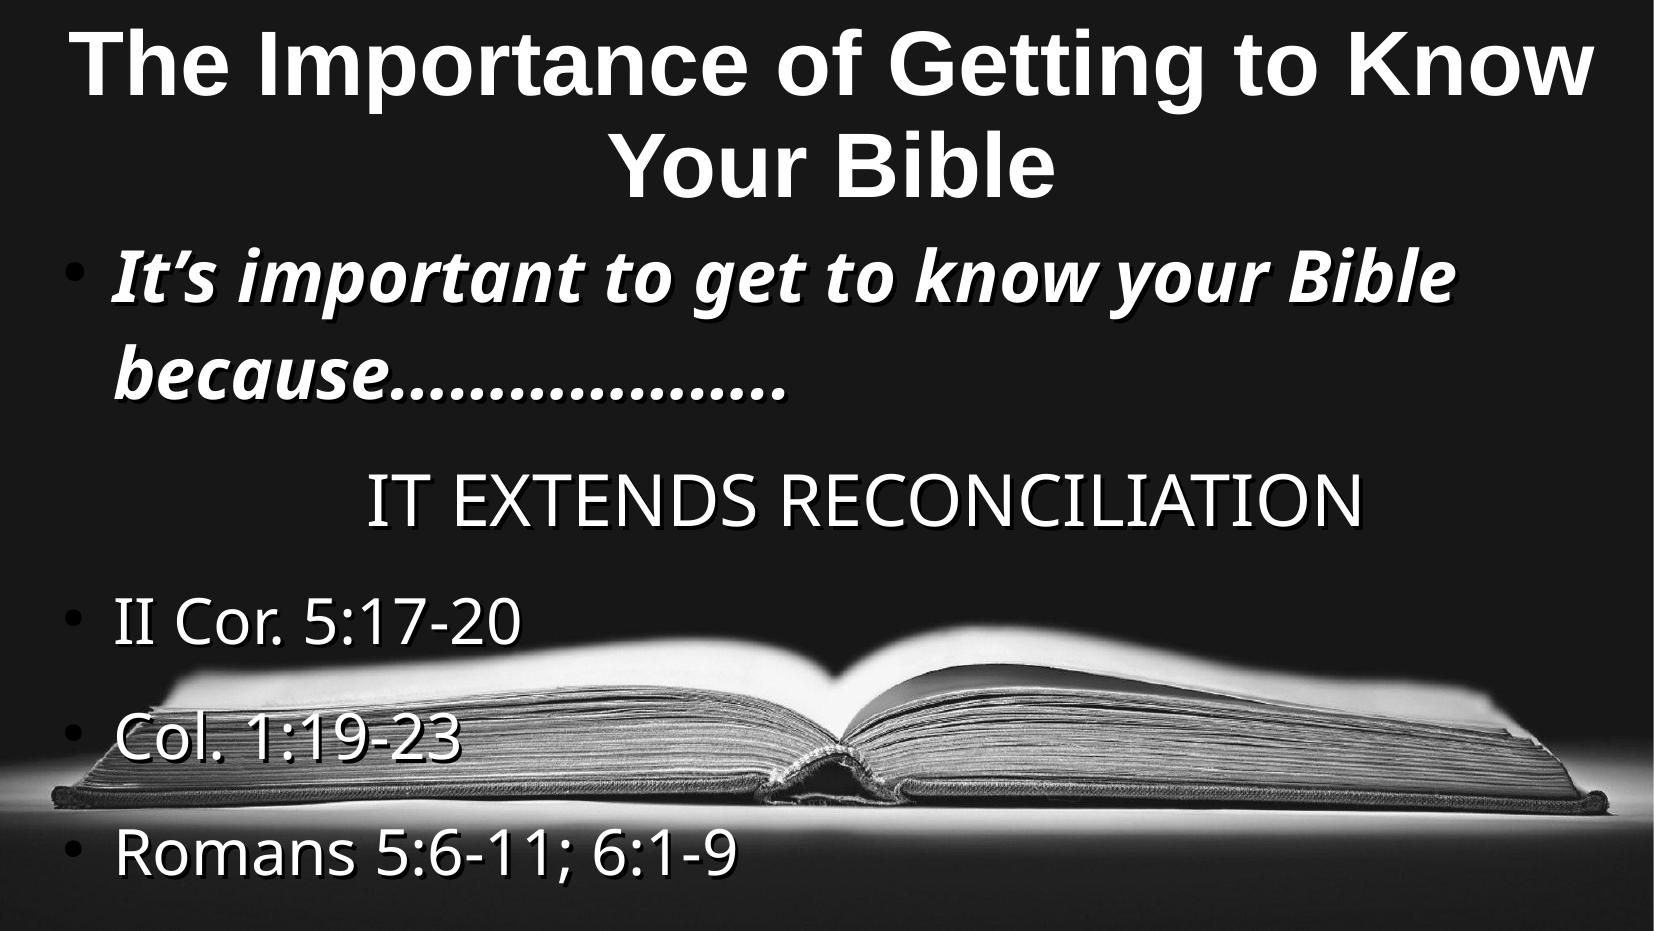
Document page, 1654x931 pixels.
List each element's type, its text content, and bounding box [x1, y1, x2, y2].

title The Importance of Getting to Know Your Bible [45, 12, 1621, 218]
list It’s important to get to know your Bible because……………….. IT EXTENDS RECONCILIATION II Cor. 5:17-20 Col. 1:19-23 Romans 5:6-11; 6:1-9 [45, 225, 1621, 901]
picture [0, 0, 1654, 931]
